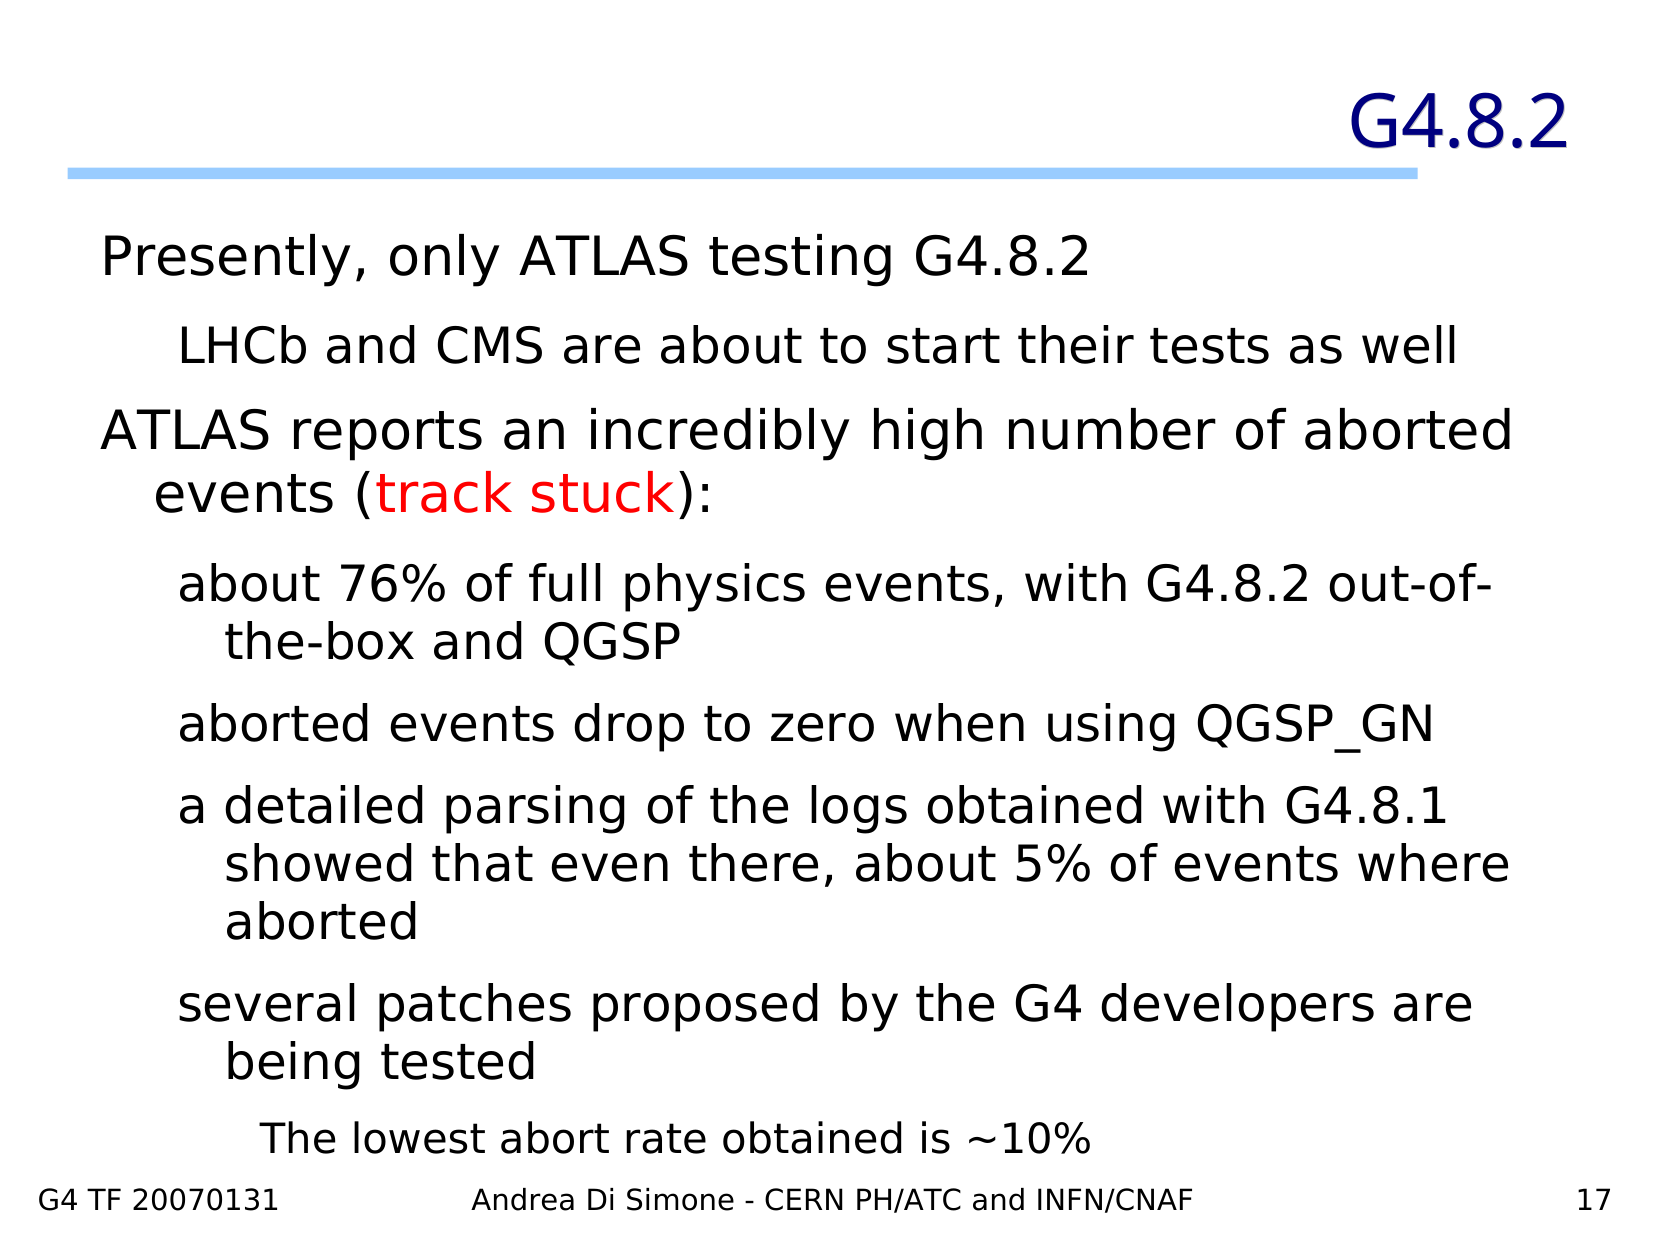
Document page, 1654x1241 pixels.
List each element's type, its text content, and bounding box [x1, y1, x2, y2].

list Presently, only ATLAS testing G4.8.2 LHCb and CMS are about to start their tests as well ATLAS reports an incredibly high number of aborted events (track stuck): about 76% of full physics events, with G4.8.2 out-of-the-box and QGSP aborted events drop to zero when using QGSP_GN a detailed parsing of the logs obtained with G4.8.1 showed that even there, about 5% of events where aborted several patches proposed by the G4 developers are being tested The lowest abort rate obtained is ~10% [82, 225, 1571, 1164]
title G4.8.2 [82, 49, 1571, 188]
